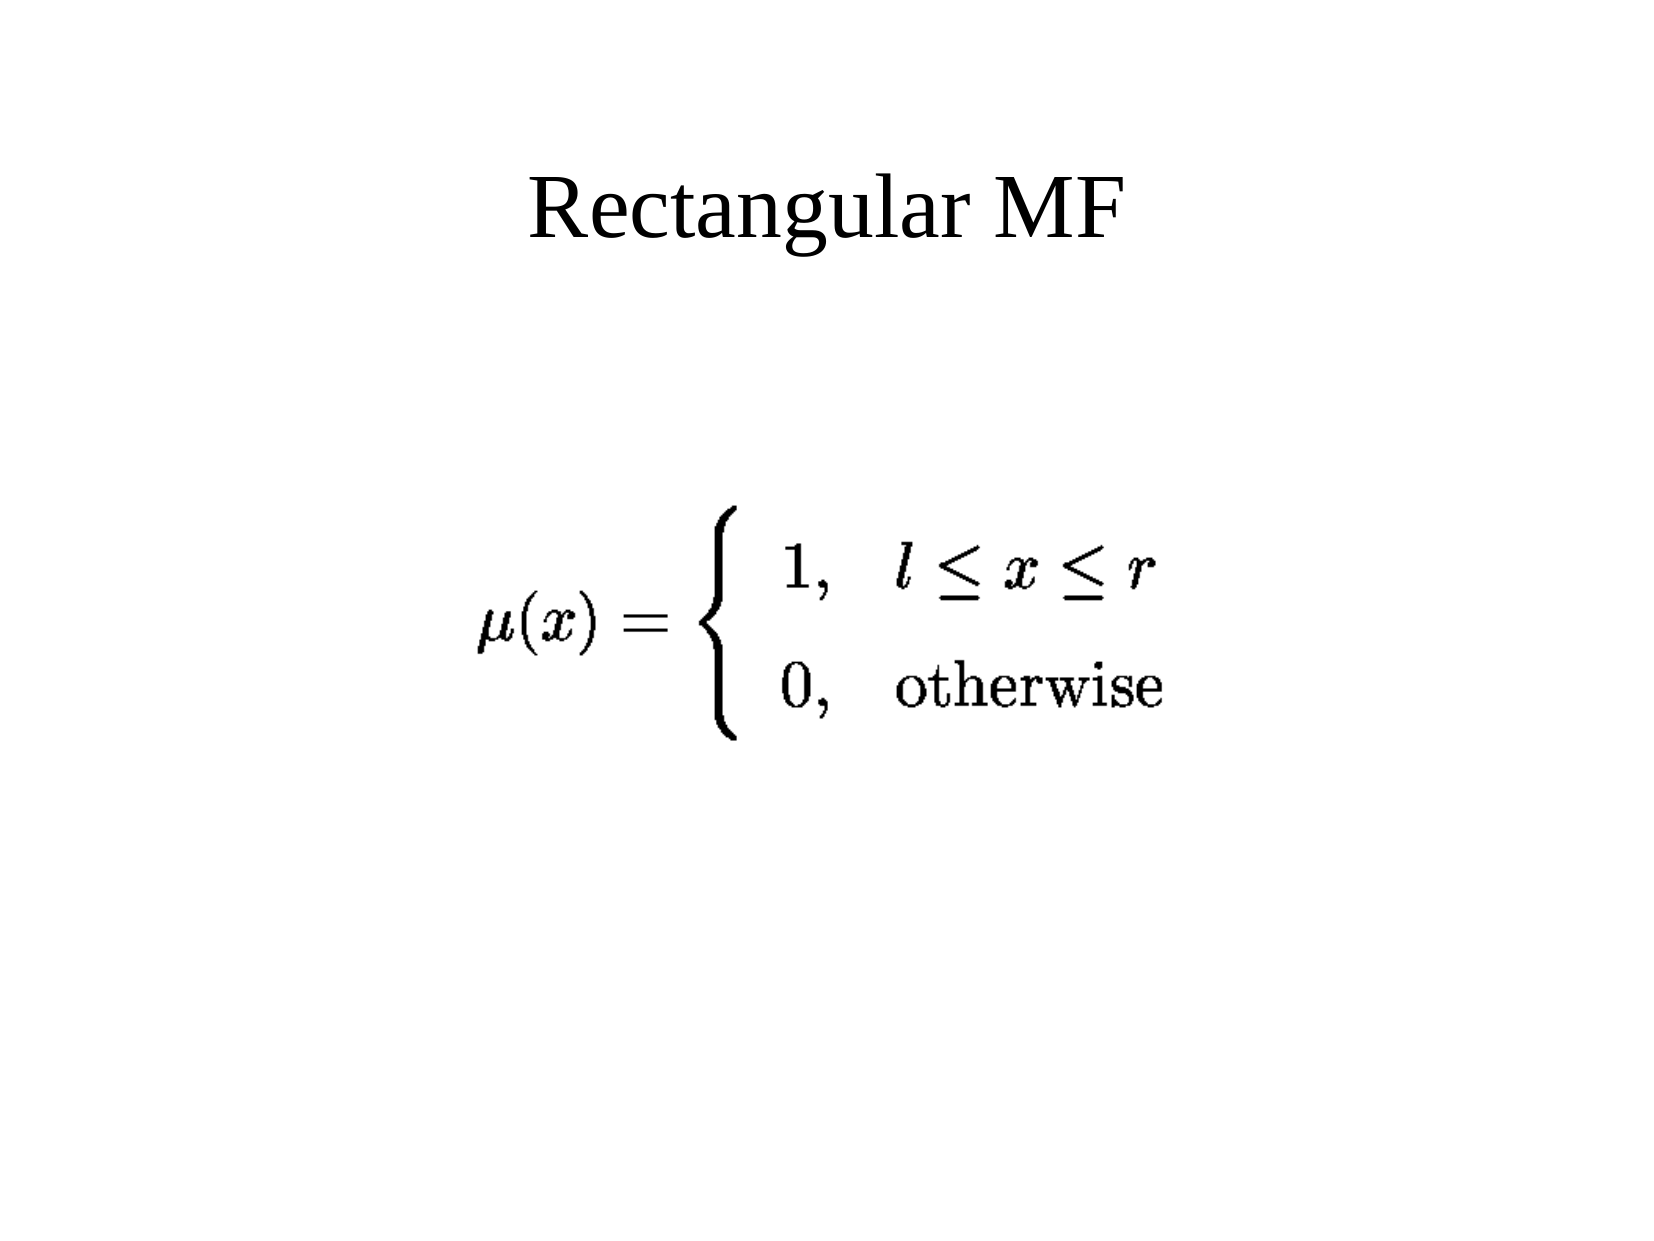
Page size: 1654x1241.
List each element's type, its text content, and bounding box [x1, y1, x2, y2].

chart [453, 487, 1215, 754]
title Rectangular MF [121, 102, 1534, 311]
